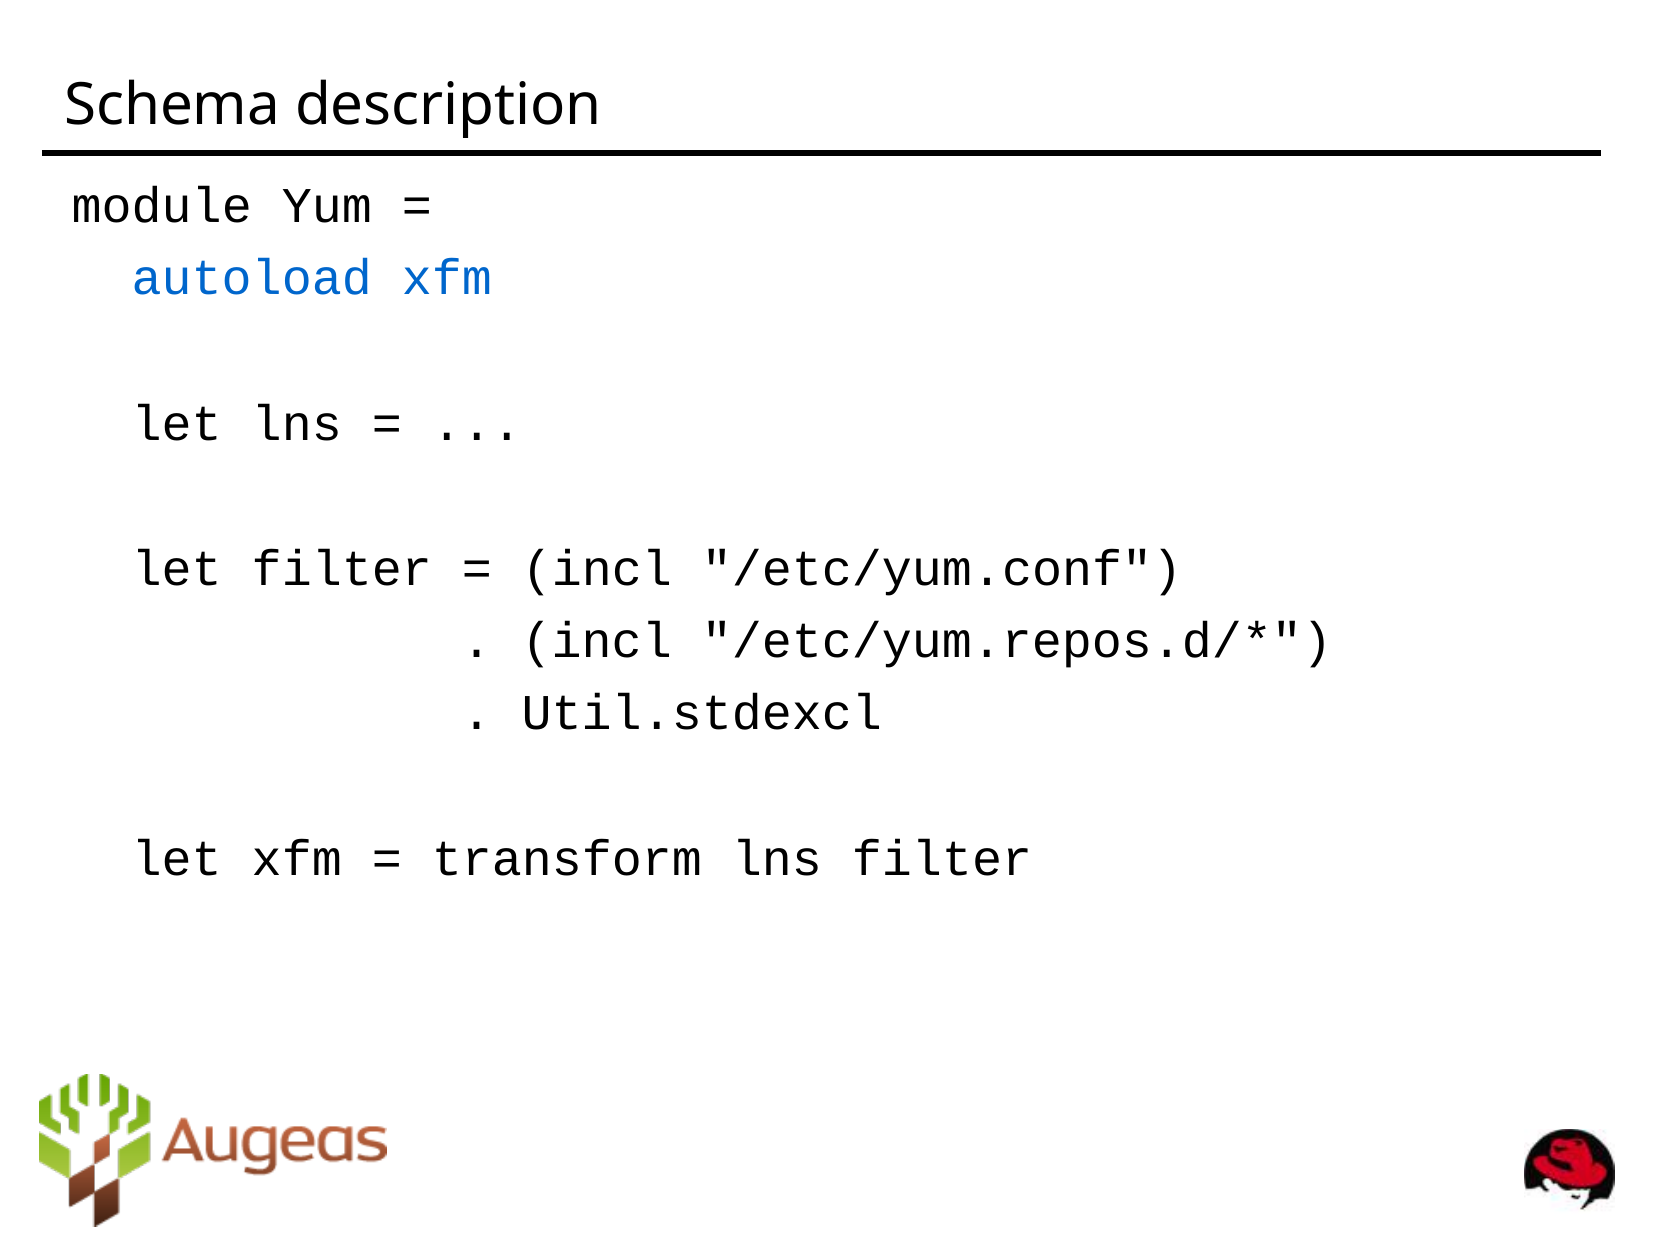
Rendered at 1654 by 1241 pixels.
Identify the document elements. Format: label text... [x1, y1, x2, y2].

list module Yum = autoload xfm let lns = ... let filter = (incl "/etc/yum.conf") . (incl "/etc/yum.repos.d/*") . Util.stdexcl let xfm = transform lns filter [71, 180, 1495, 1089]
picture [39, 1074, 387, 1227]
title Schema description [64, 42, 1496, 161]
picture [1524, 1129, 1615, 1220]
